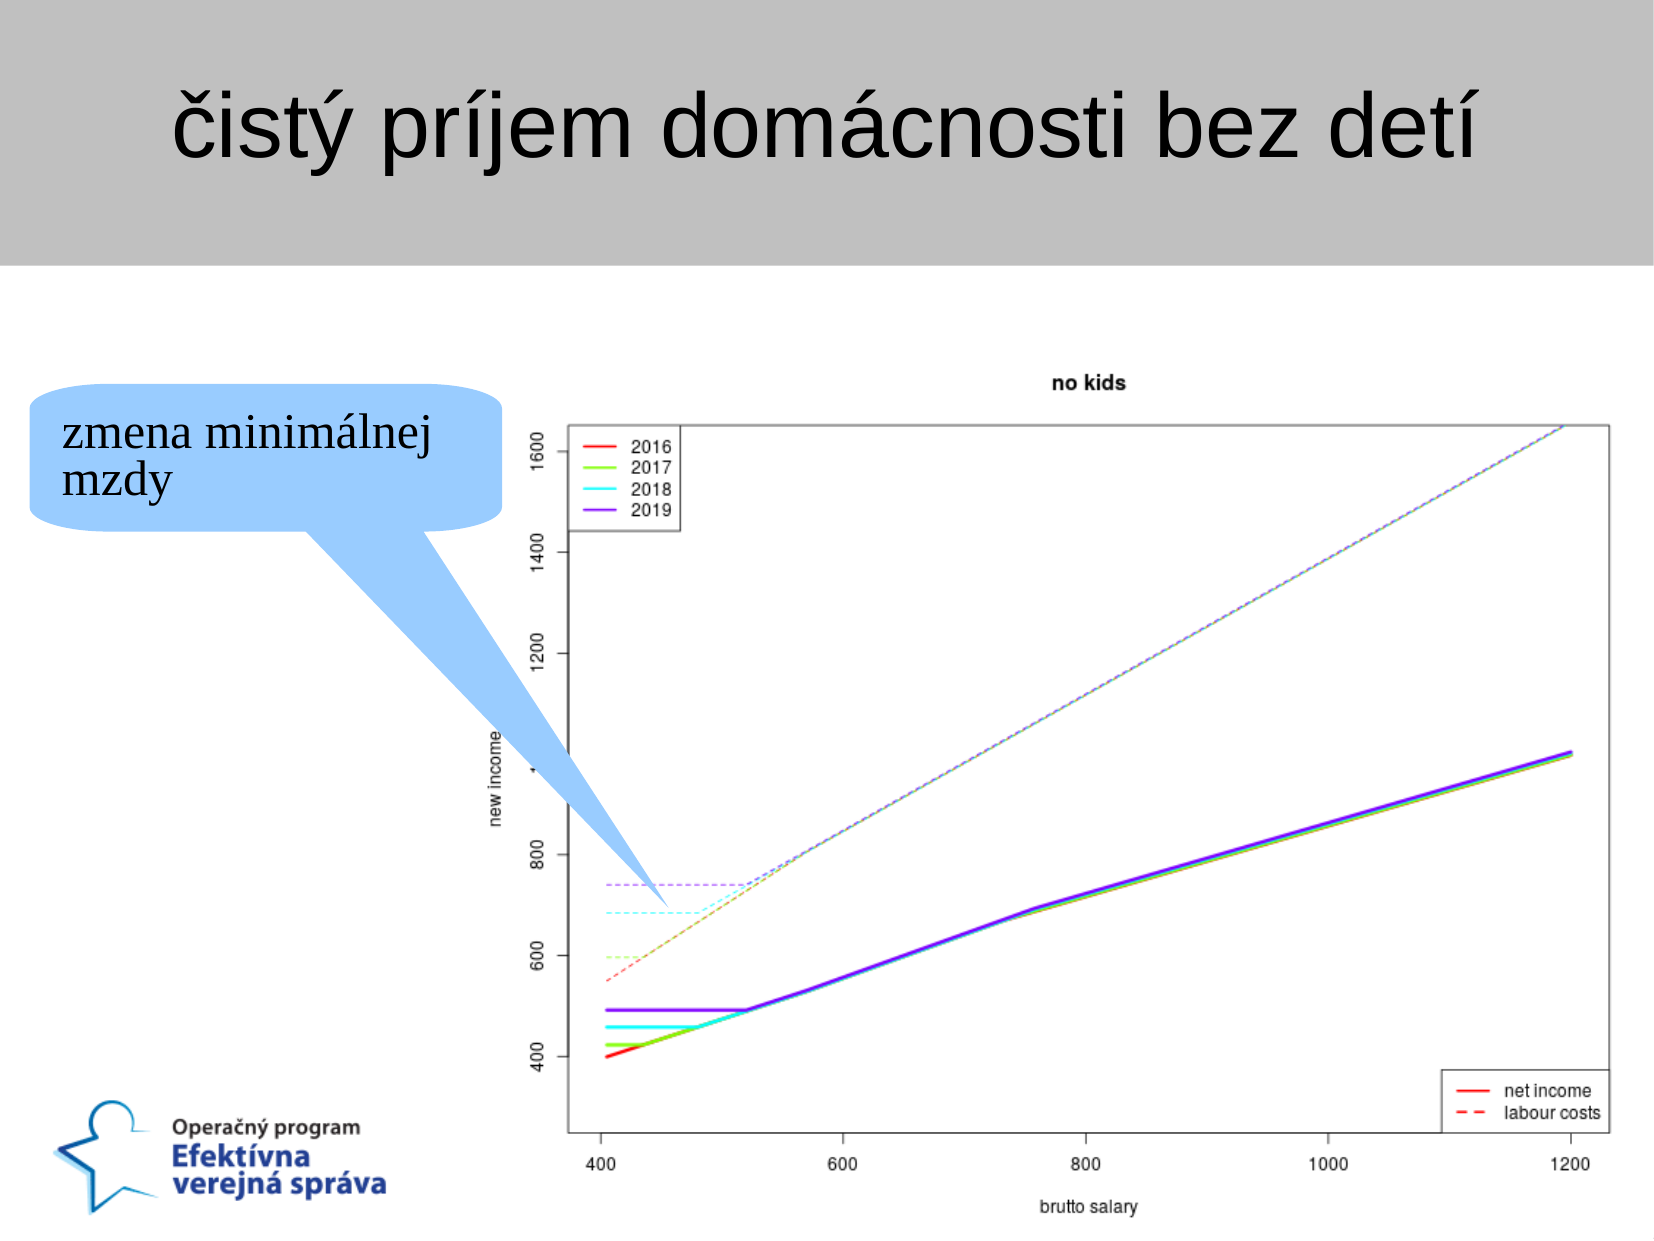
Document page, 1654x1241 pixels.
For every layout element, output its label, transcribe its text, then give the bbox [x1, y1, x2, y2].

text_box zmena minimálnej mzdy [29, 383, 669, 908]
title čistý príjem domácnosti bez detí [88, 29, 1565, 237]
picture [29, 339, 1654, 1241]
